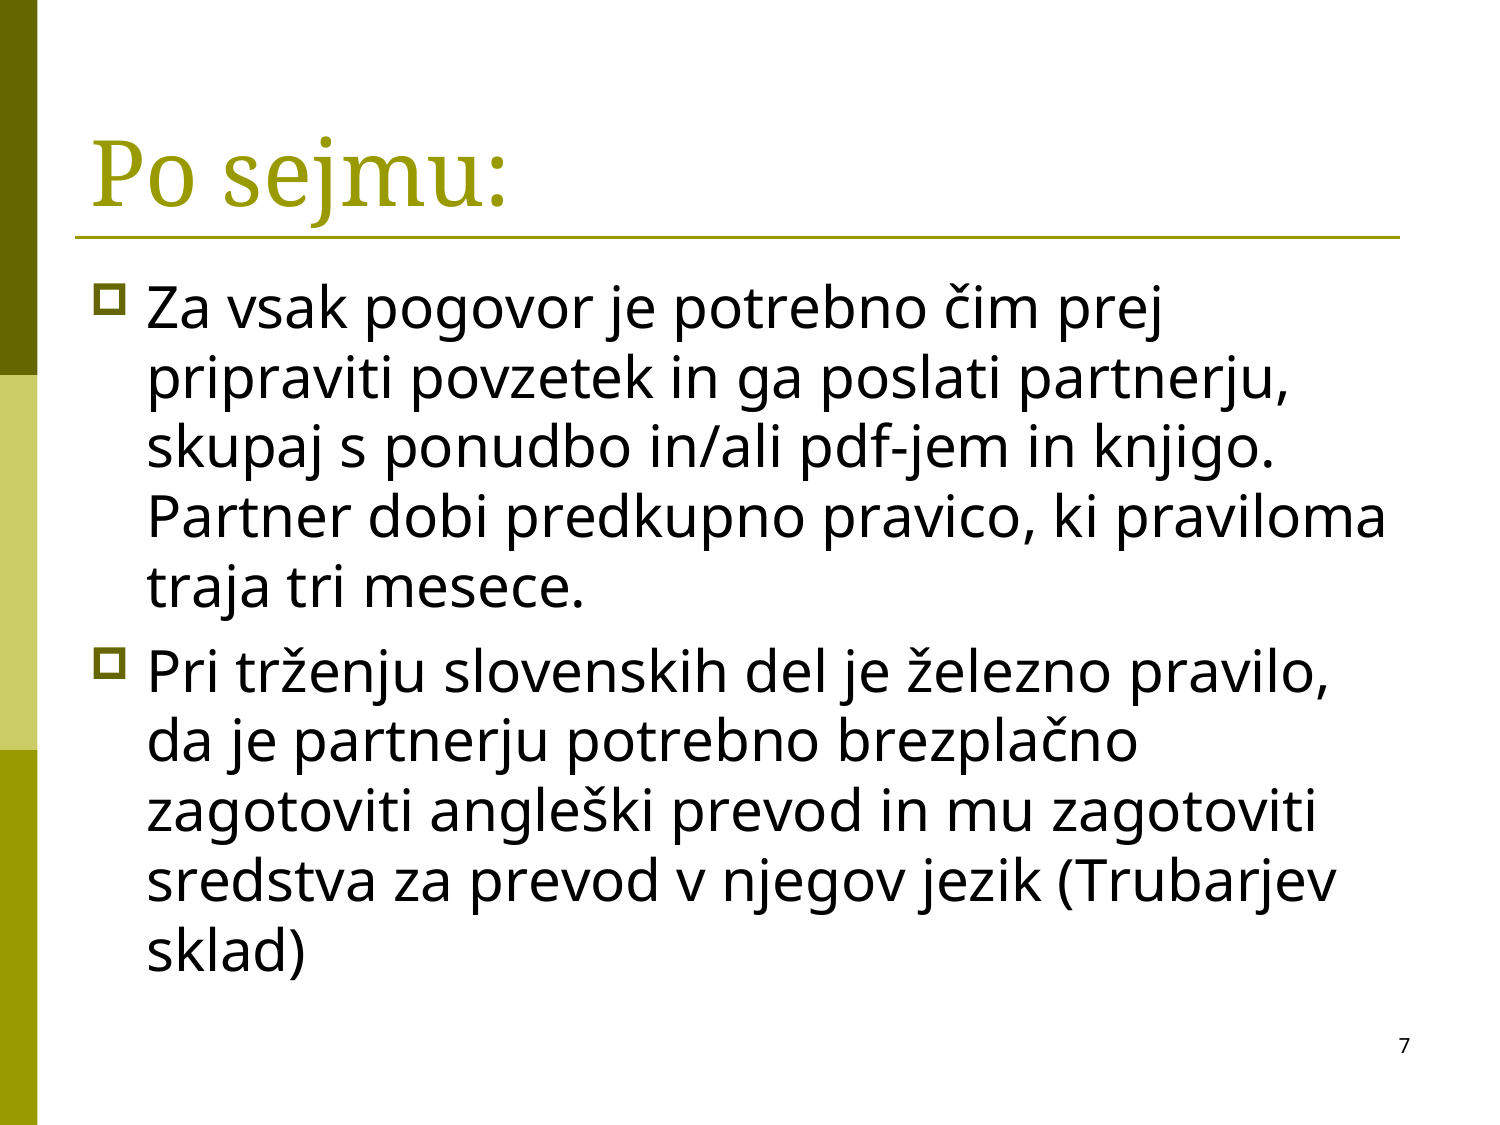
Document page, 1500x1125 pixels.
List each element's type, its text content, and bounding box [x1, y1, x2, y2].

list Za vsak pogovor je potrebno čim prej pripraviti povzetek in ga poslati partnerju, skupaj s ponudbo in/ali pdf-jem in knjigo. Partner dobi predkupno pravico, ki praviloma traja tri mesece. Pri trženju slovenskih del je železno pravilo, da je partnerju potrebno brezplačno zagotoviti angleški prevod in mu zagotoviti sredstva za prevod v njegov jezik (Trubarjev sklad) [75, 262, 1426, 1006]
title Po sejmu: [75, 45, 1426, 233]
text_box <number> [1074, 1025, 1426, 1101]
